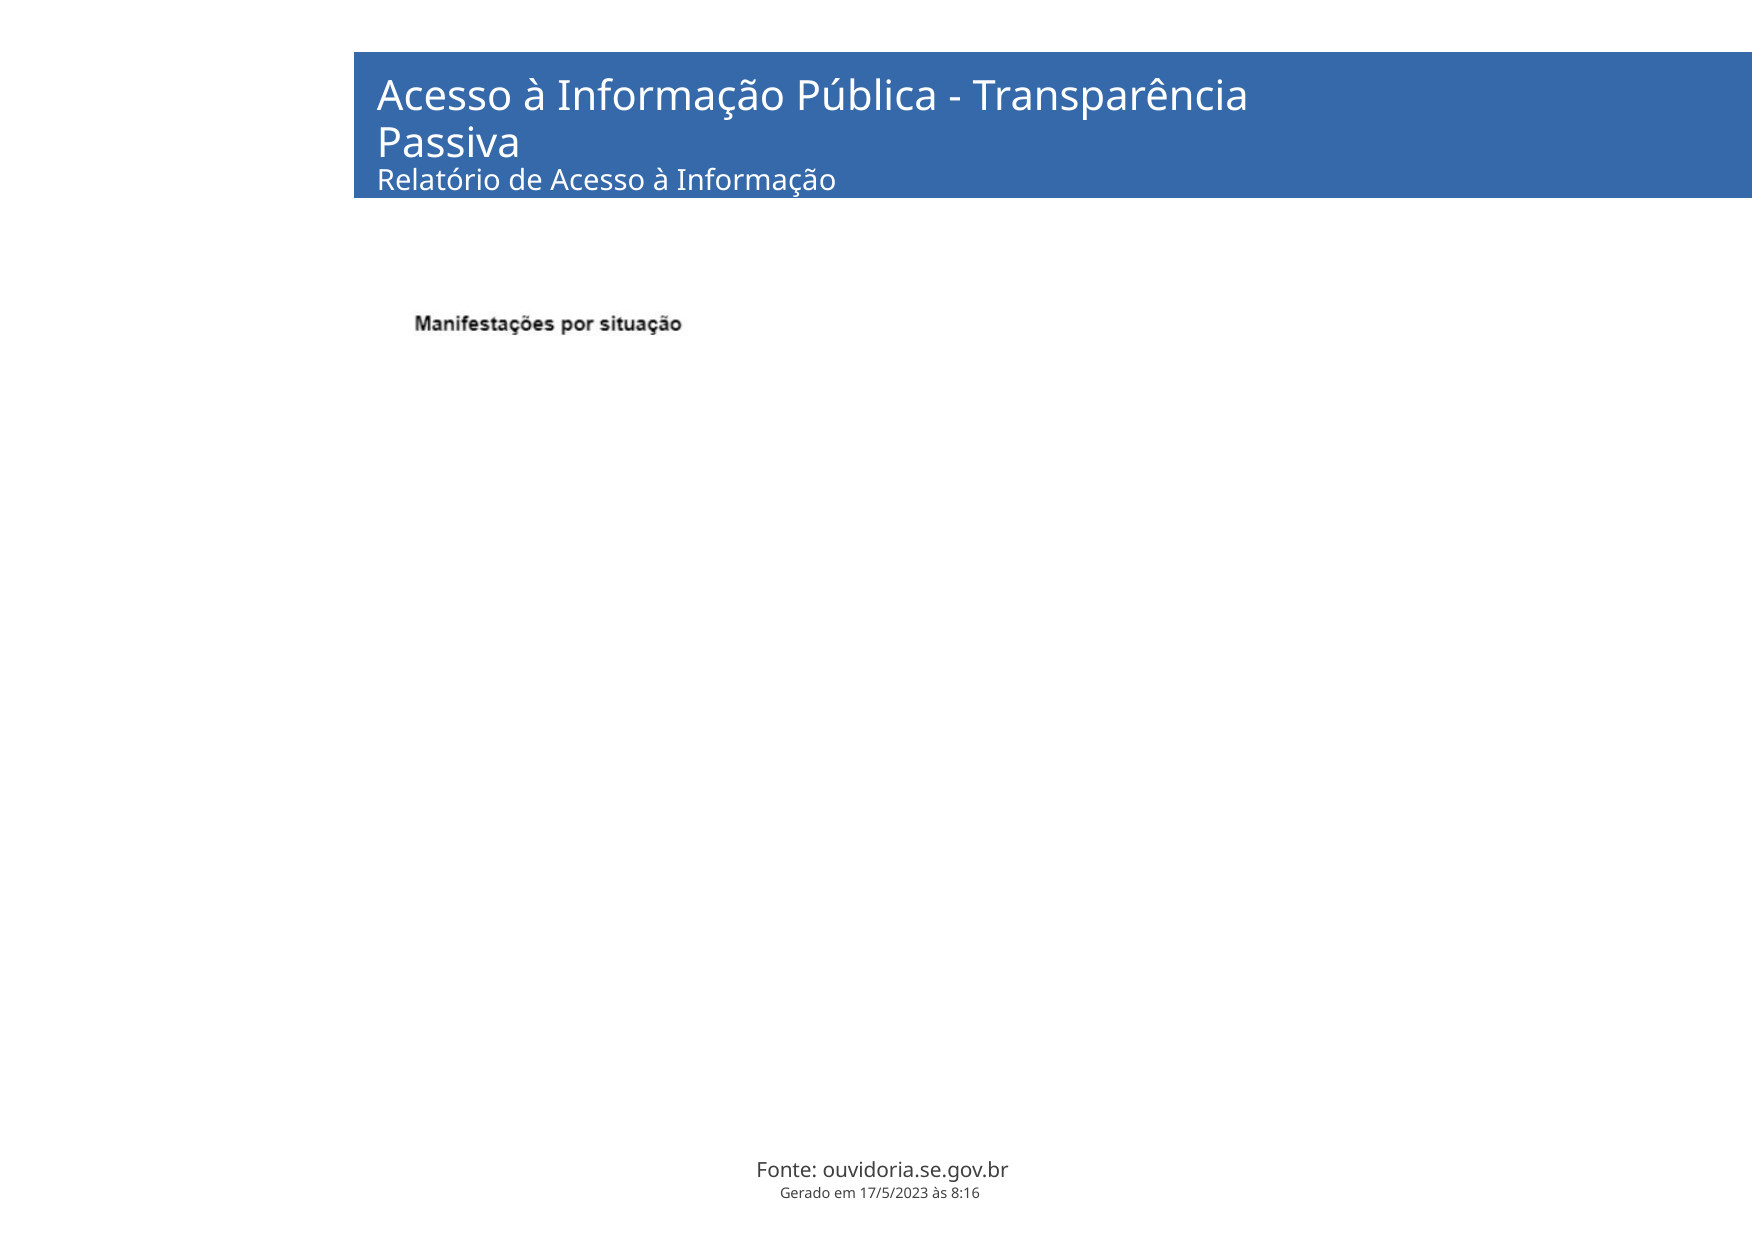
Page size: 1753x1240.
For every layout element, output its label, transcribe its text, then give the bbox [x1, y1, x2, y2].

text_box [155, 211, 1599, 1028]
text_box Acesso à Informação Pública - Transparência Passiva Relatório de Acesso à Informação SETURAbril a Abril de 2023 [376, 72, 1403, 228]
text_box Fonte: ouvidoria.se.gov.br [756, 1158, 1023, 1182]
text_box Gerado em 17/5/2023 às 8:16 [780, 1184, 999, 1202]
text_box [354, 52, 1752, 198]
